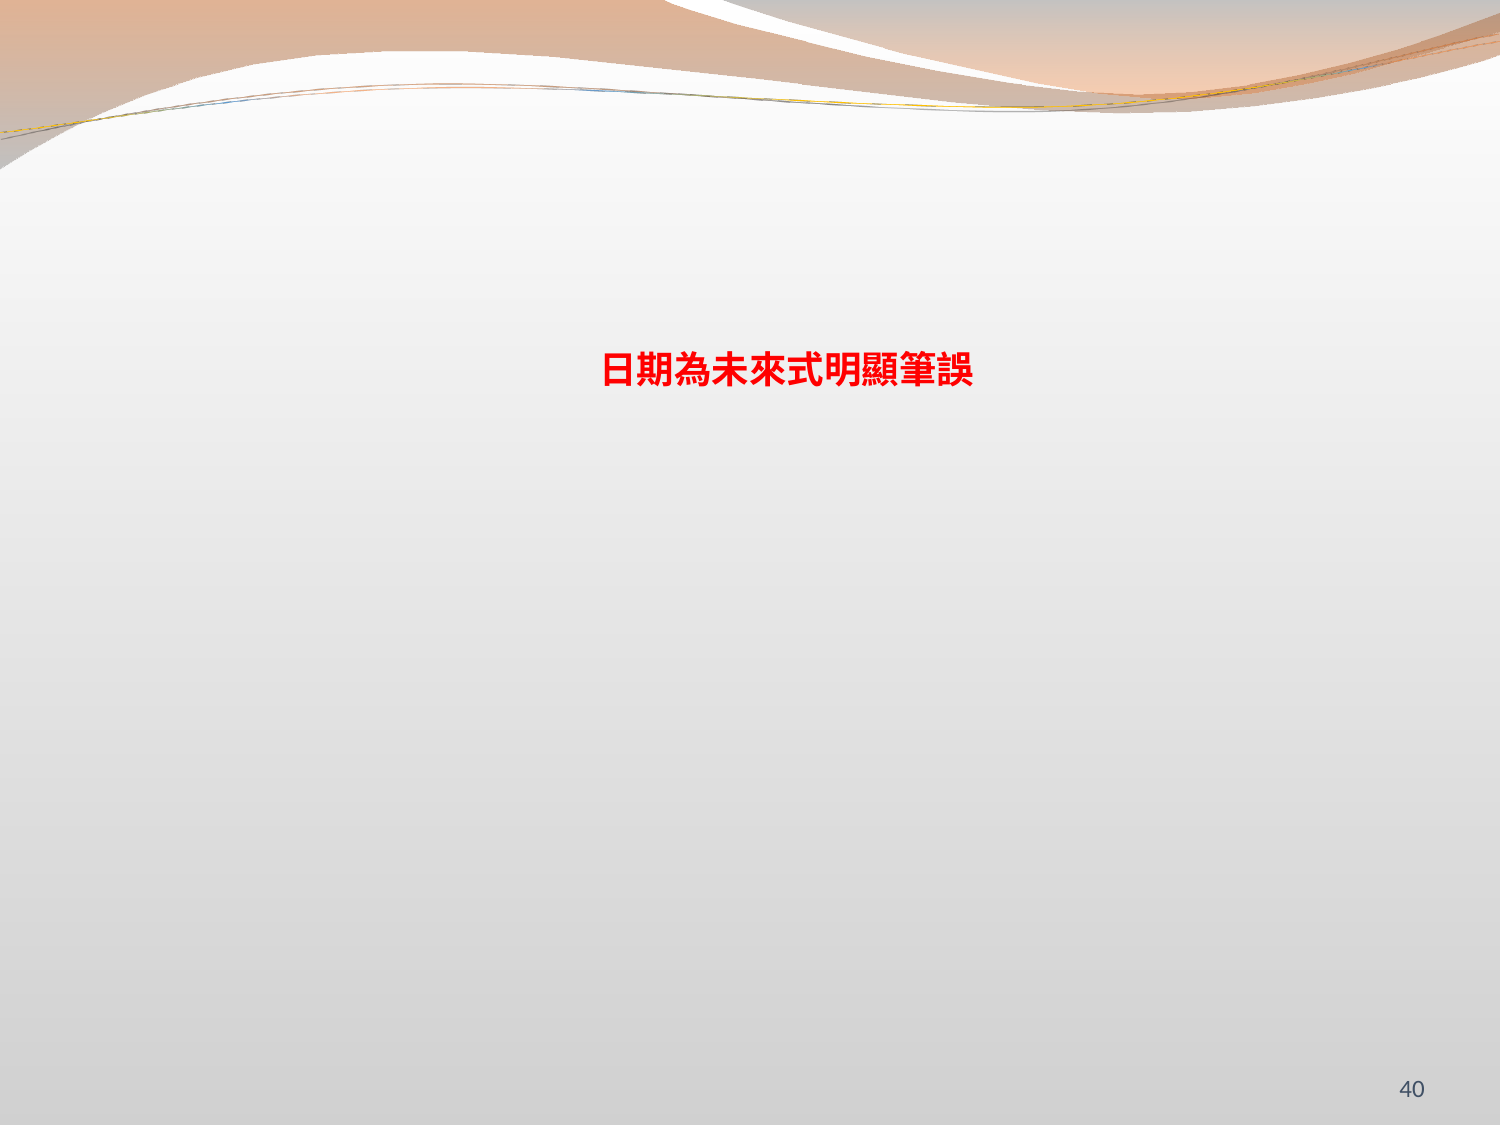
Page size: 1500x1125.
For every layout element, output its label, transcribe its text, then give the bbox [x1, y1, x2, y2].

picture [0, 0, 1500, 1125]
text_box 日期為未來式明顯筆誤 [584, 337, 1034, 399]
text_box <編號> [1299, 1042, 1426, 1103]
